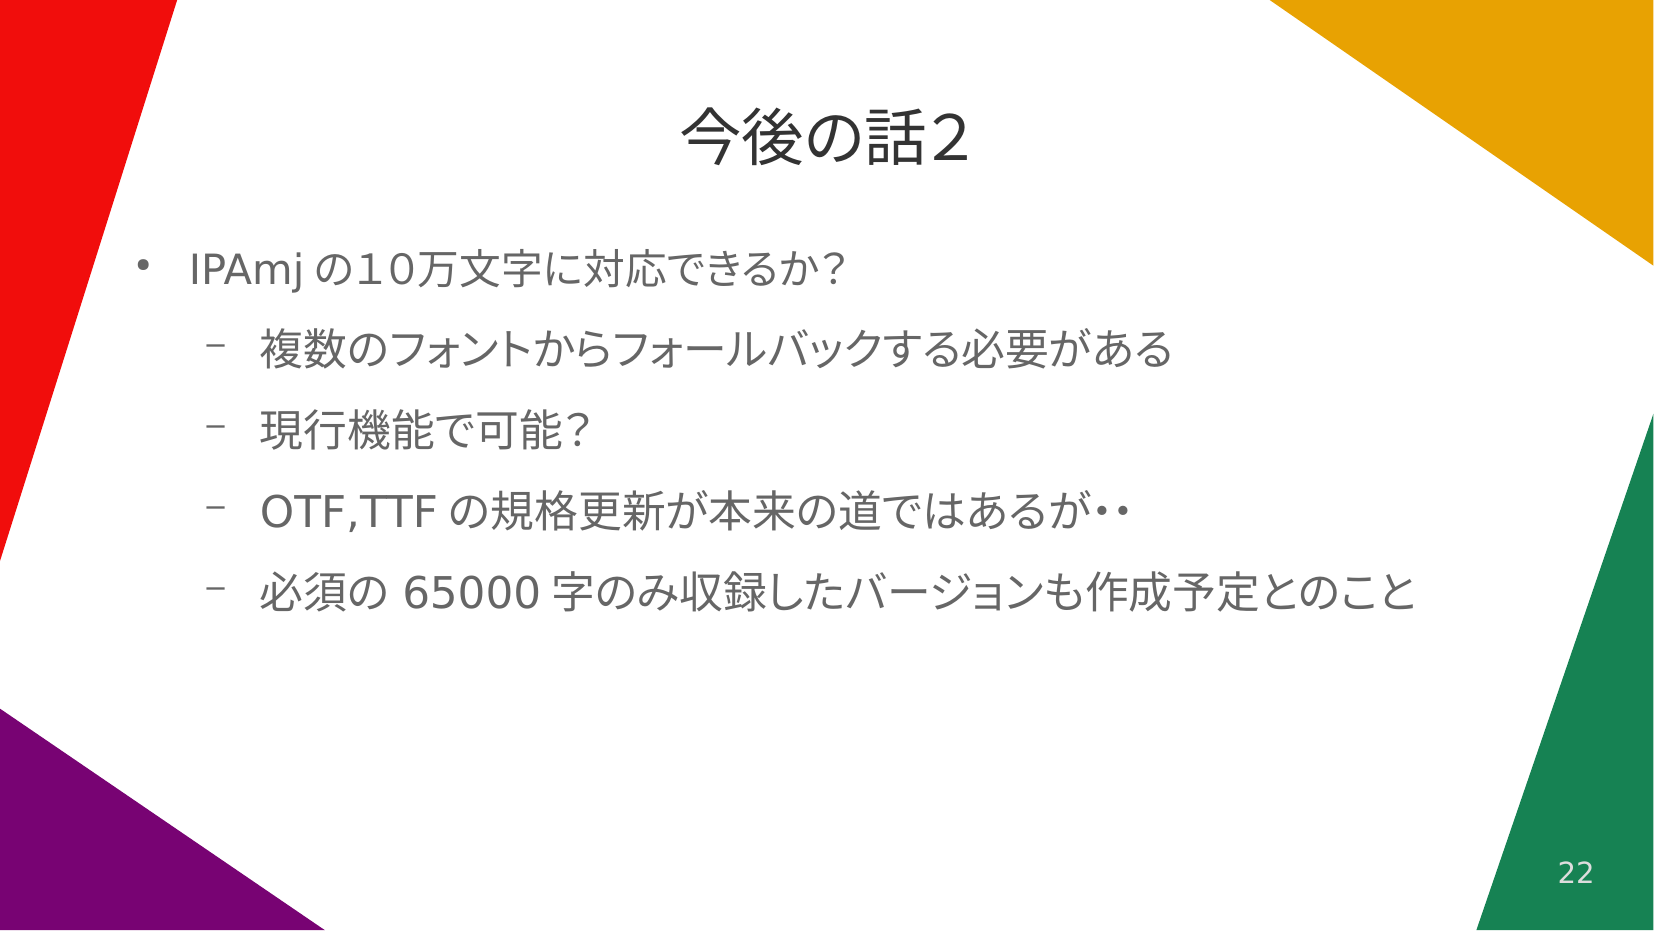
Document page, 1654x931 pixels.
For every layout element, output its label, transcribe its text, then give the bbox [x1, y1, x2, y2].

list IPAmjの１０万文字に対応できるか？ 複数のフォントからフォールバックする必要がある 現行機能で可能？ OTF,TTFの規格更新が本来の道ではあるが・・ 必須の65000字のみ収録したバージョンも作成予定とのこと [118, 236, 1536, 827]
title 今後の話２ [118, 59, 1536, 207]
